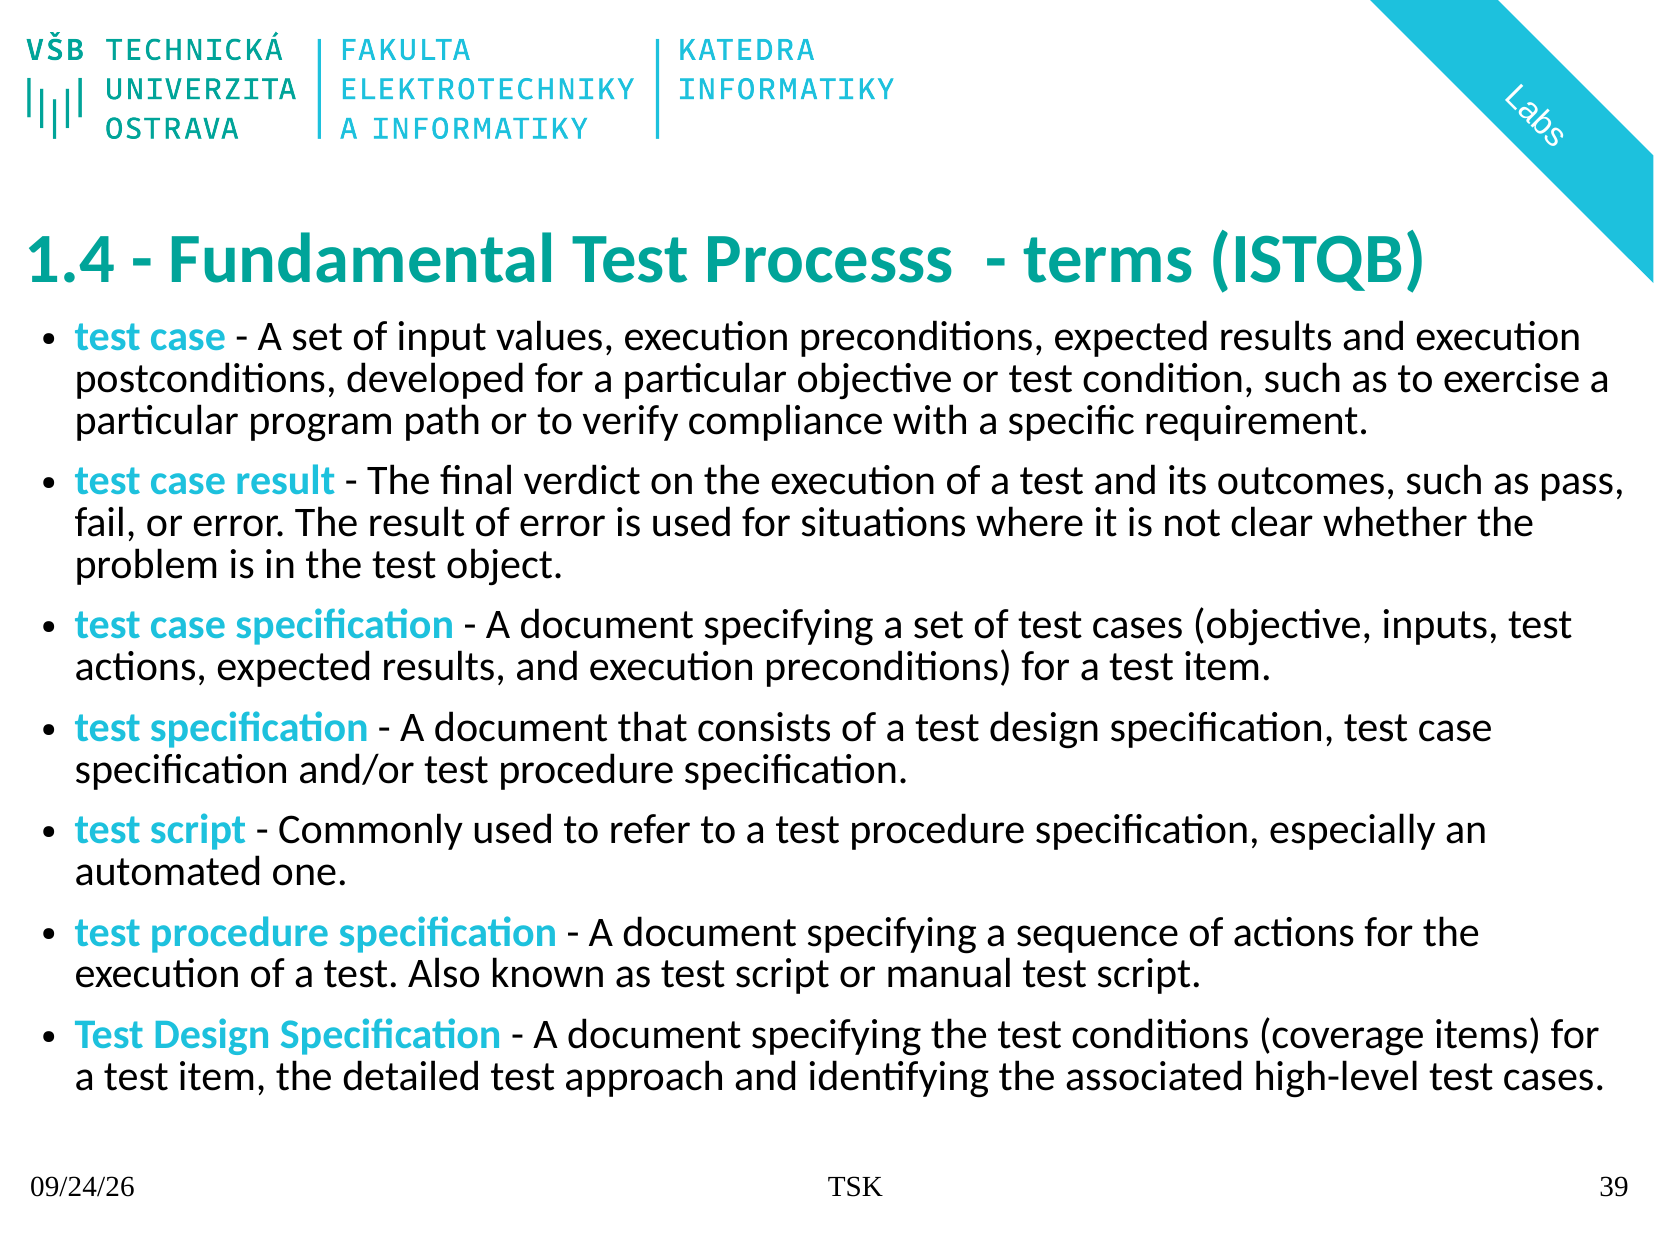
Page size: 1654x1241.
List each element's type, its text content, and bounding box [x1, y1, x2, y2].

text_box Labs [1370, 0, 1654, 284]
title 1.4 - Fundamental Test Processs - terms (ISTQB) [24, 169, 1629, 300]
list test case - A set of input values, execution preconditions, expected results and execution postconditions, developed for a particular objective or test condition, such as to exercise a particular program path or to verify compliance with a specific requirement. test case result - The final verdict on the execution of a test and its outcomes, such as pass, fail, or error. The result of error is used for situations where it is not clear whether the problem is in the test object. test case specification - A document specifying a set of test cases (objective, inputs, test actions, expected results, and execution preconditions) for a test item. test specification - A document that consists of a test design specification, test case specification and/or test procedure specification. test script - Commonly used to refer to a test procedure specification, especially an automated one. test procedure specification - A document specifying a sequence of actions for the execution of a test. Also known as test script or manual test script. Test Design Specification - A document specifying the test conditions (coverage items) for a test item, the detailed test approach and identifying the associated high-level test cases. [30, 318, 1629, 1146]
picture [26, 31, 894, 139]
